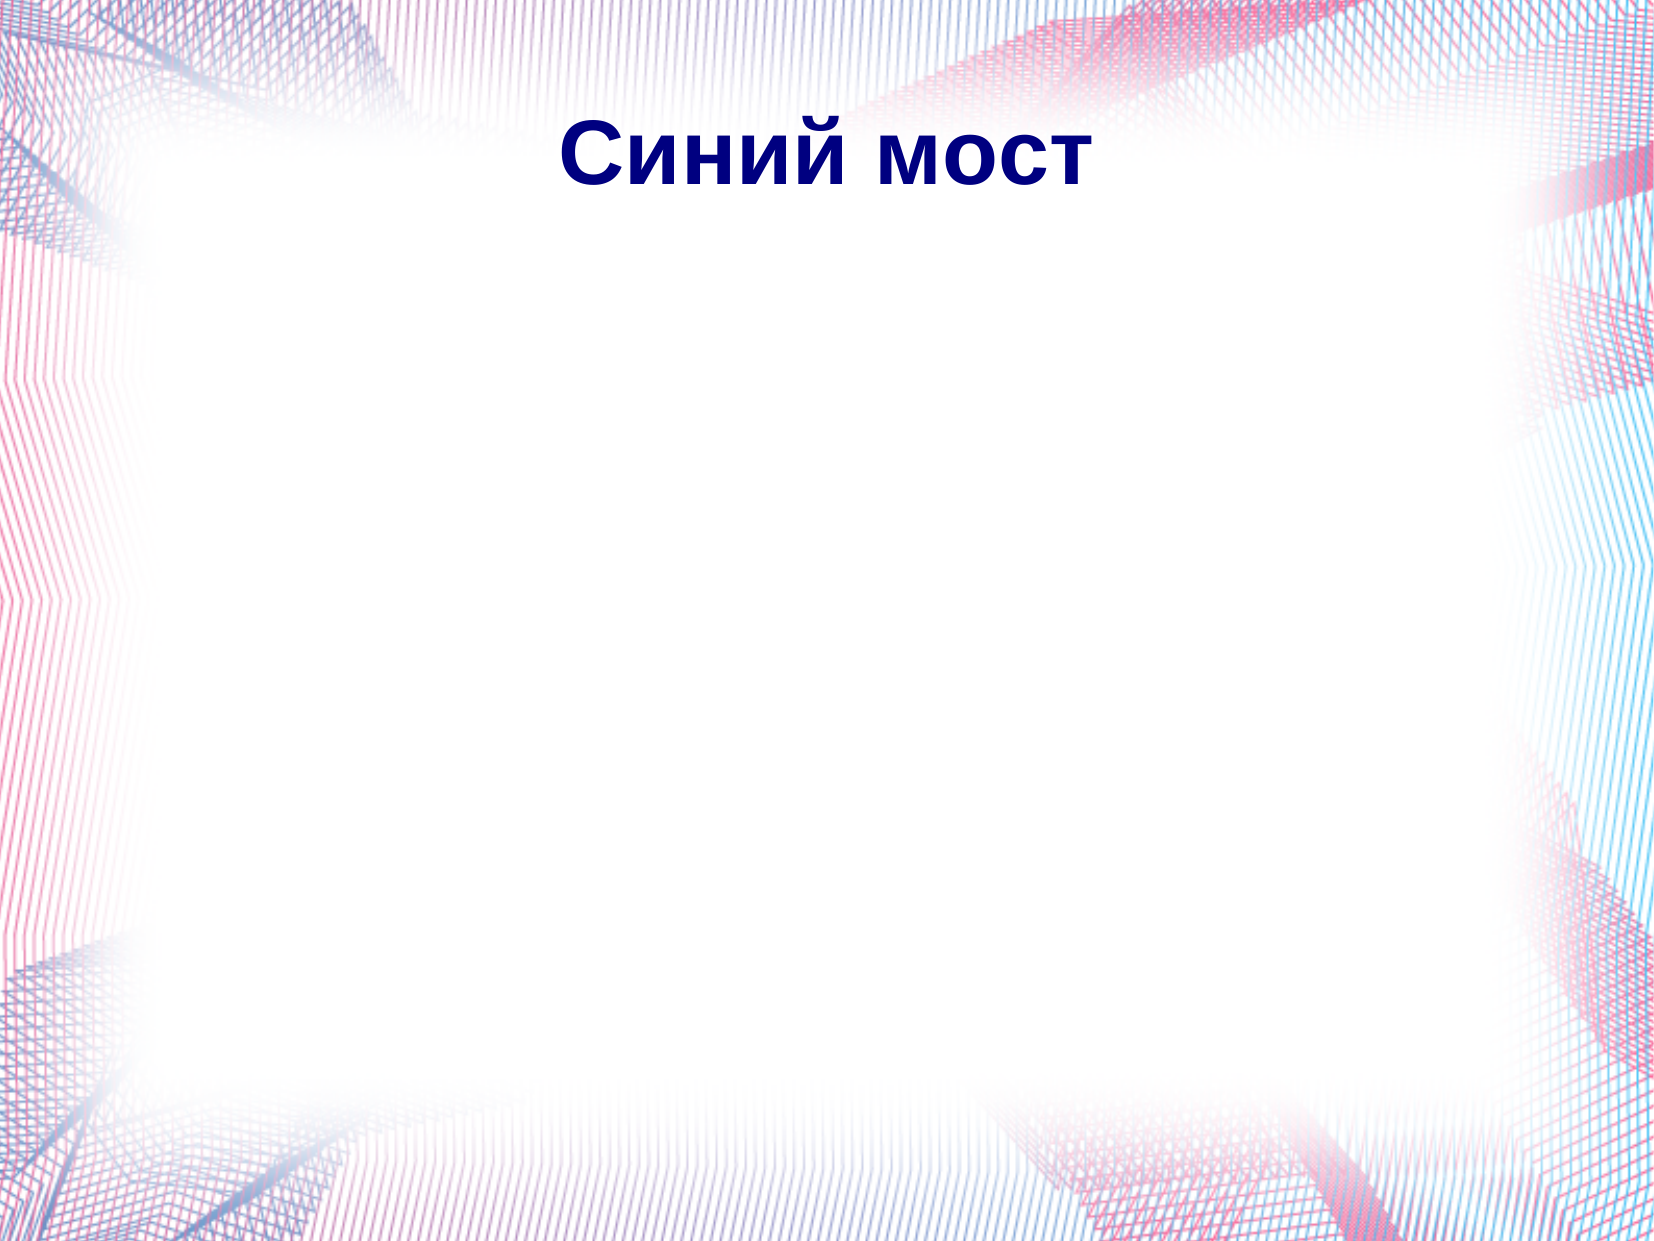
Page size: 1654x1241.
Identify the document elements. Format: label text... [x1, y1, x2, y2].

picture [0, 0, 1654, 1241]
title Синий мост [82, 49, 1571, 257]
